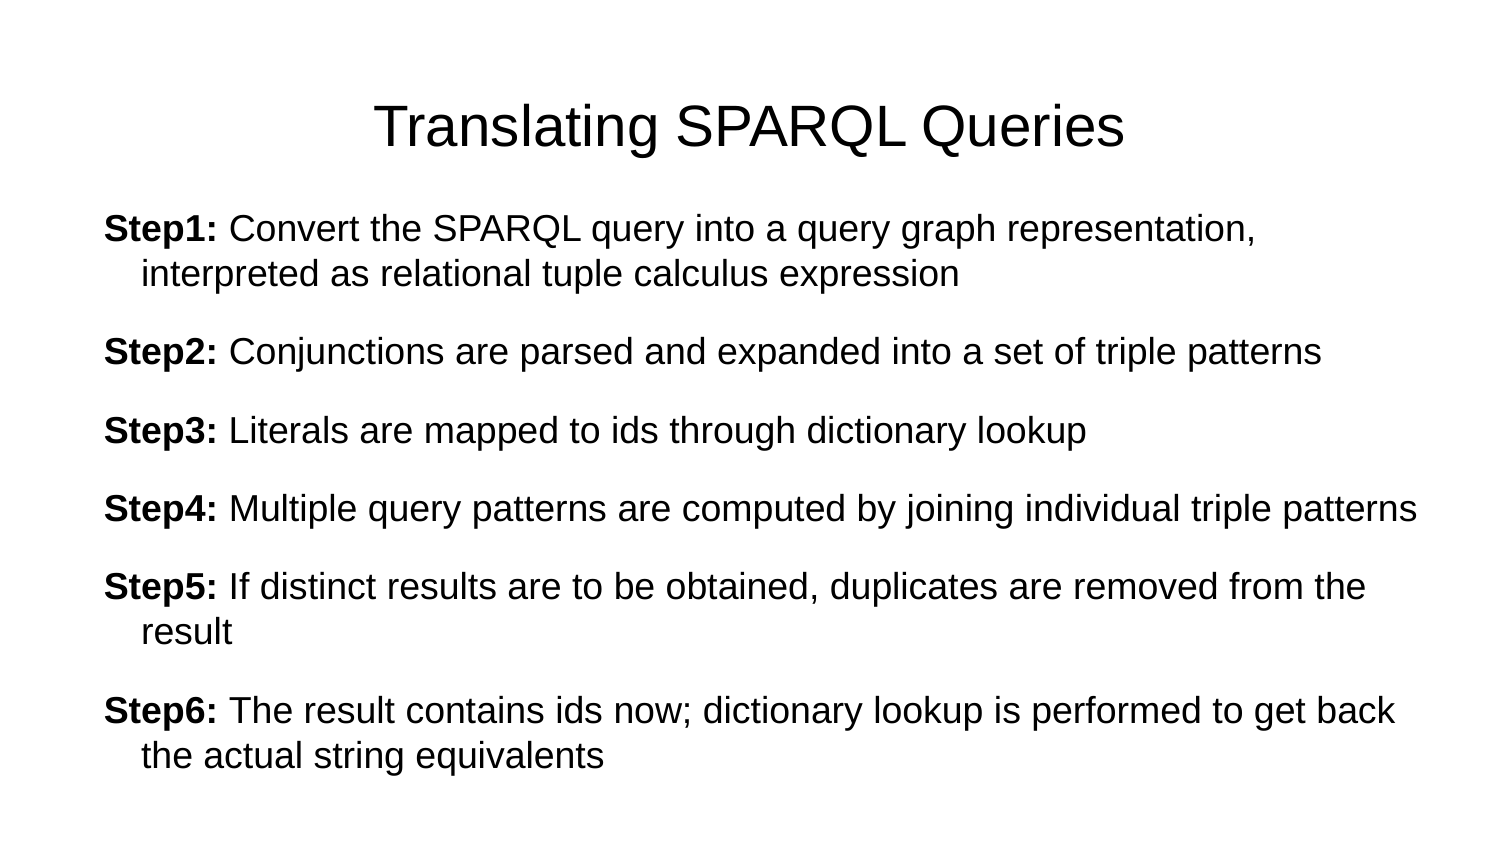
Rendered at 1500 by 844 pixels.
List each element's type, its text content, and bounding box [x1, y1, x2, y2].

list Step1: Convert the SPARQL query into a query graph representation, interpreted as relational tuple calculus expression Step2: Conjunctions are parsed and expanded into a set of triple patterns Step3: Literals are mapped to ids through dictionary lookup Step4: Multiple query patterns are computed by joining individual triple patterns Step5: If distinct results are to be obtained, duplicates are removed from the result Step6: The result contains ids now; dictionary lookup is performed to get back the actual string equivalents [51, 189, 1449, 750]
title Translating SPARQL Queries [51, 72, 1449, 167]
